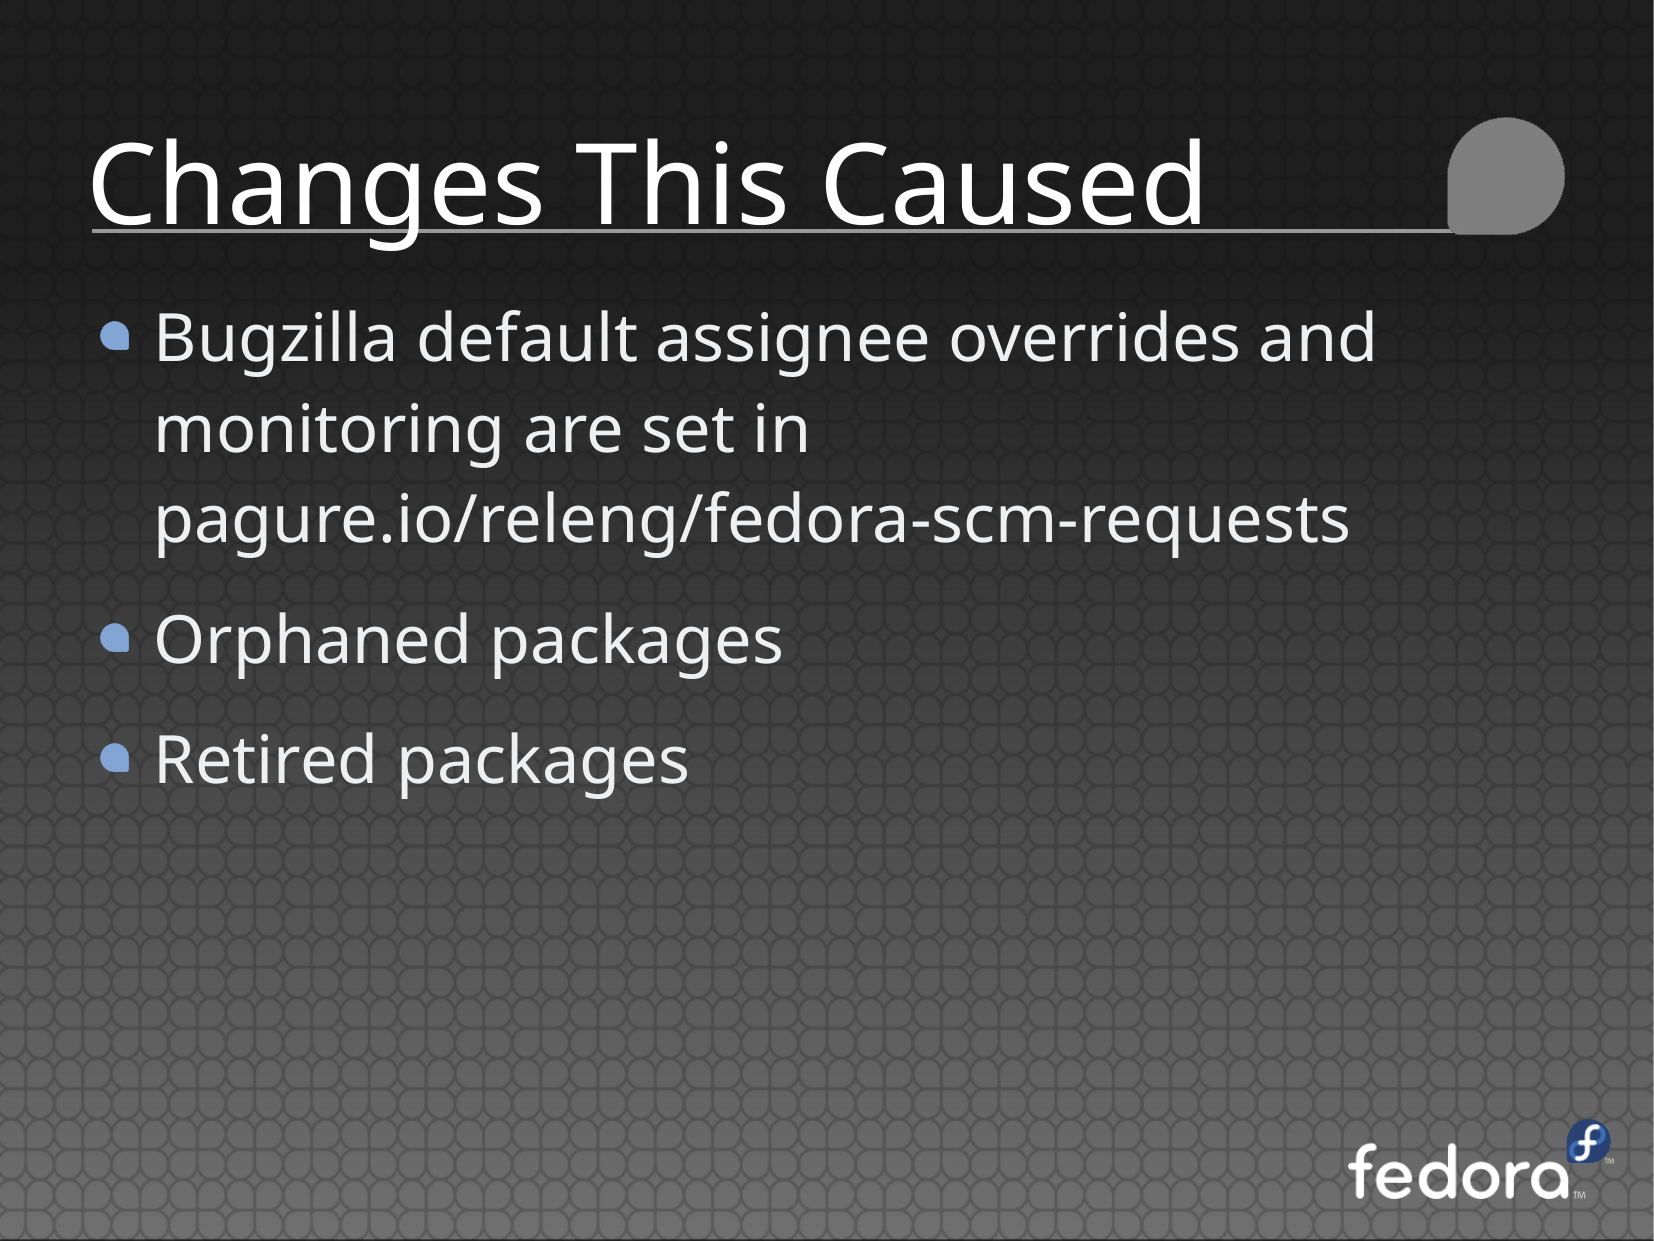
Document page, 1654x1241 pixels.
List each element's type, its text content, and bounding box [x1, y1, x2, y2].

list Bugzilla default assignee overrides and monitoring are set in pagure.io/releng/fedora-scm-requests Orphaned packages Retired packages [82, 290, 1571, 1075]
picture [0, 0, 1654, 1241]
title Changes This Caused [86, 112, 1576, 249]
